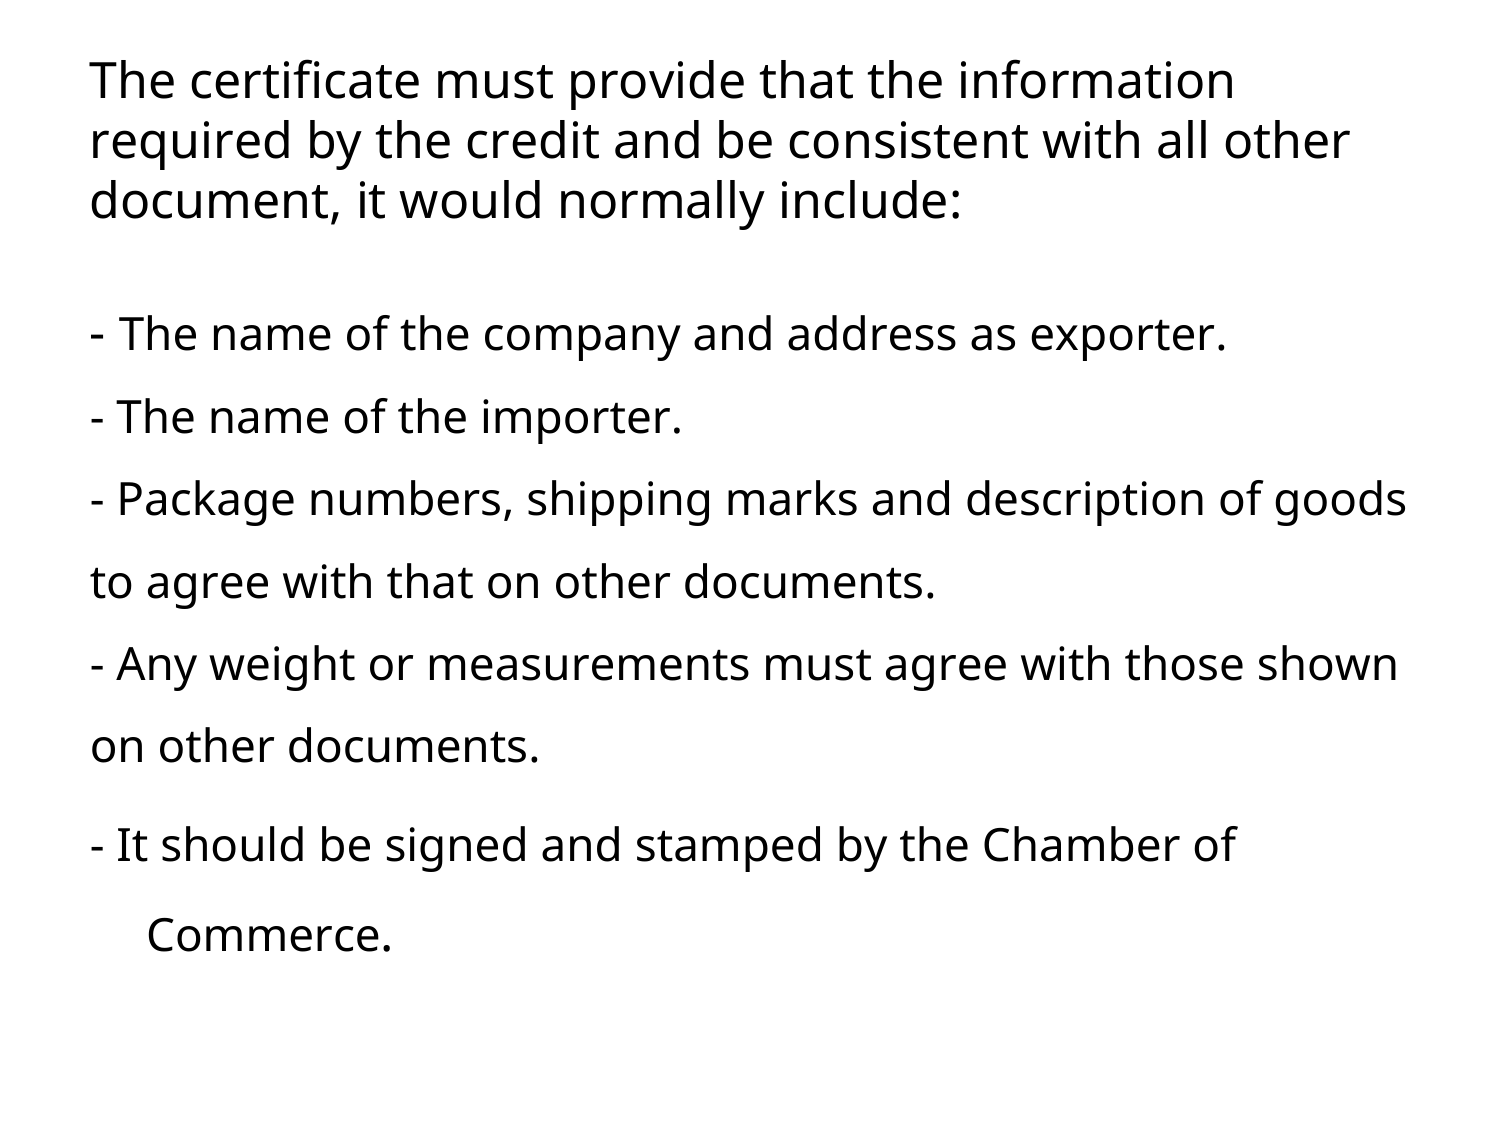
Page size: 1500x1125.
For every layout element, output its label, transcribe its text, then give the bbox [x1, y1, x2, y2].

list - The name of the company and address as exporter. - The name of the importer. - Package numbers, shipping marks and description of goods to agree with that on other documents. - Any weight or measurements must agree with those shown on other documents. - It should be signed and stamped by the Chamber of Commerce. [75, 262, 1425, 1005]
title The certificate must provide that the information required by the credit and be consistent with all other document, it would normally include: [75, 40, 1425, 237]
